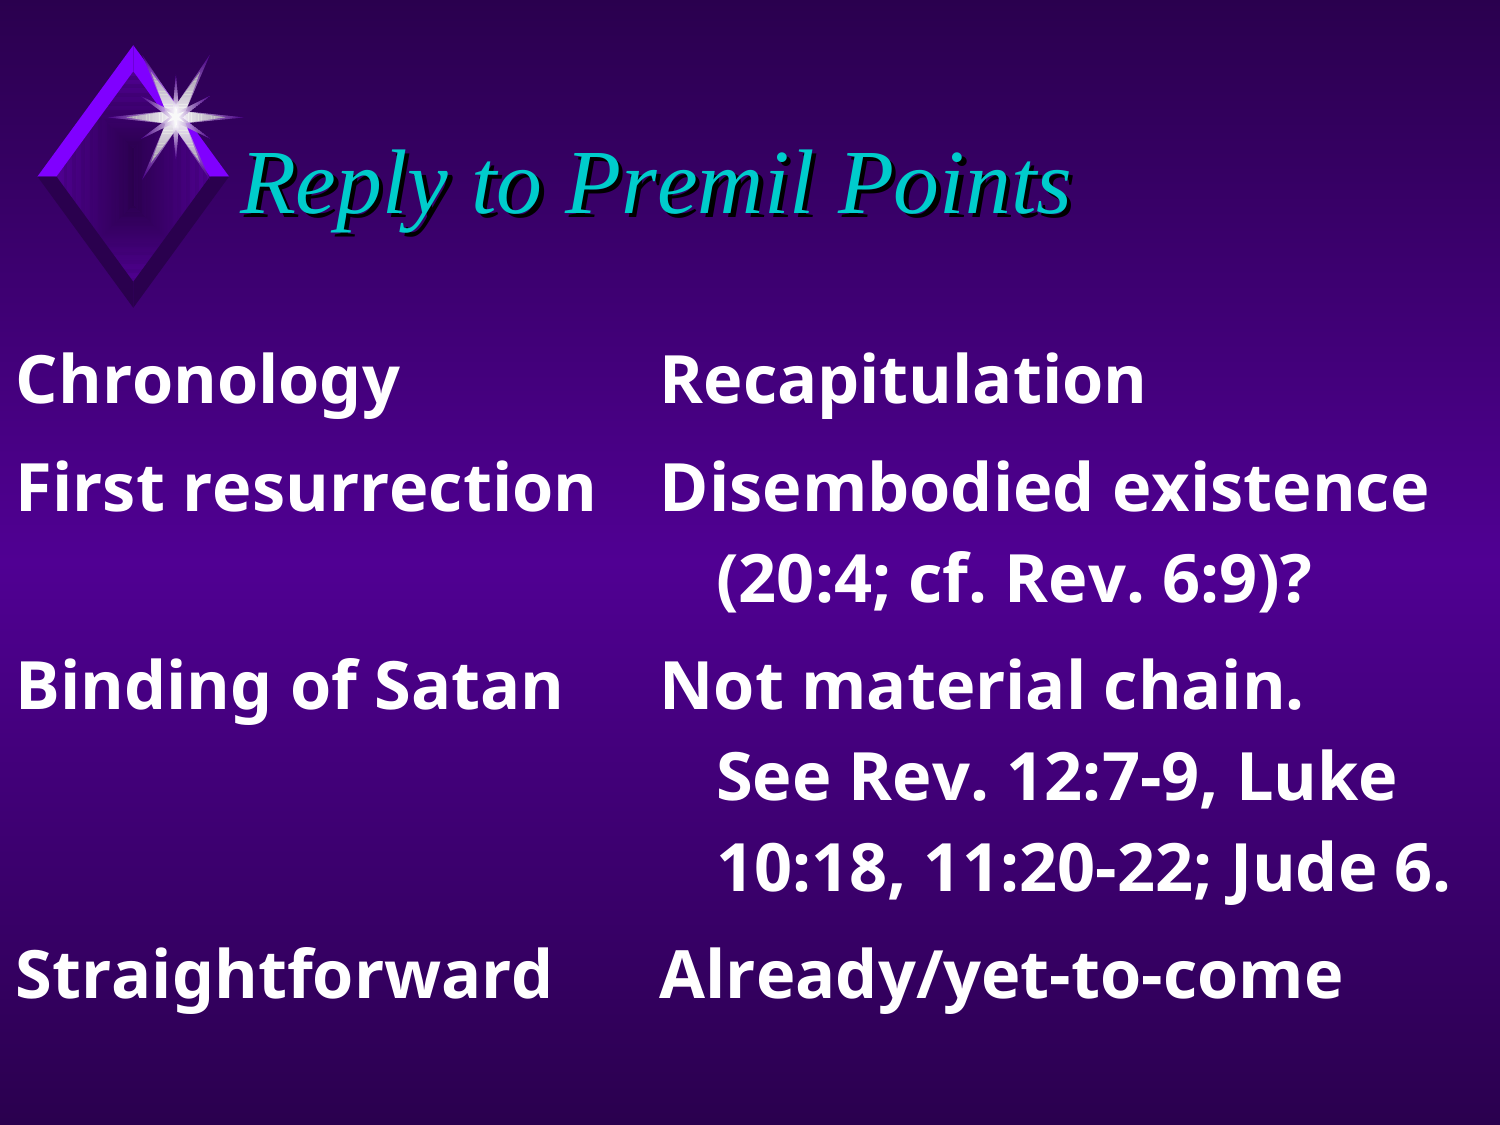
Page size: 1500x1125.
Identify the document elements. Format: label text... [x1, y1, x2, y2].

list Recapitulation Disembodied existence (20:4; cf. Rev. 6:9)? Not material chain. See Rev. 12:7-9, Luke 10:18, 11:20-22; Jude 6. Already/yet-to-come [675, 324, 1488, 1026]
title Reply to Premil Points [224, 78, 1388, 288]
list Chronology First resurrection Binding of Satan Straightforward [0, 324, 675, 1026]
